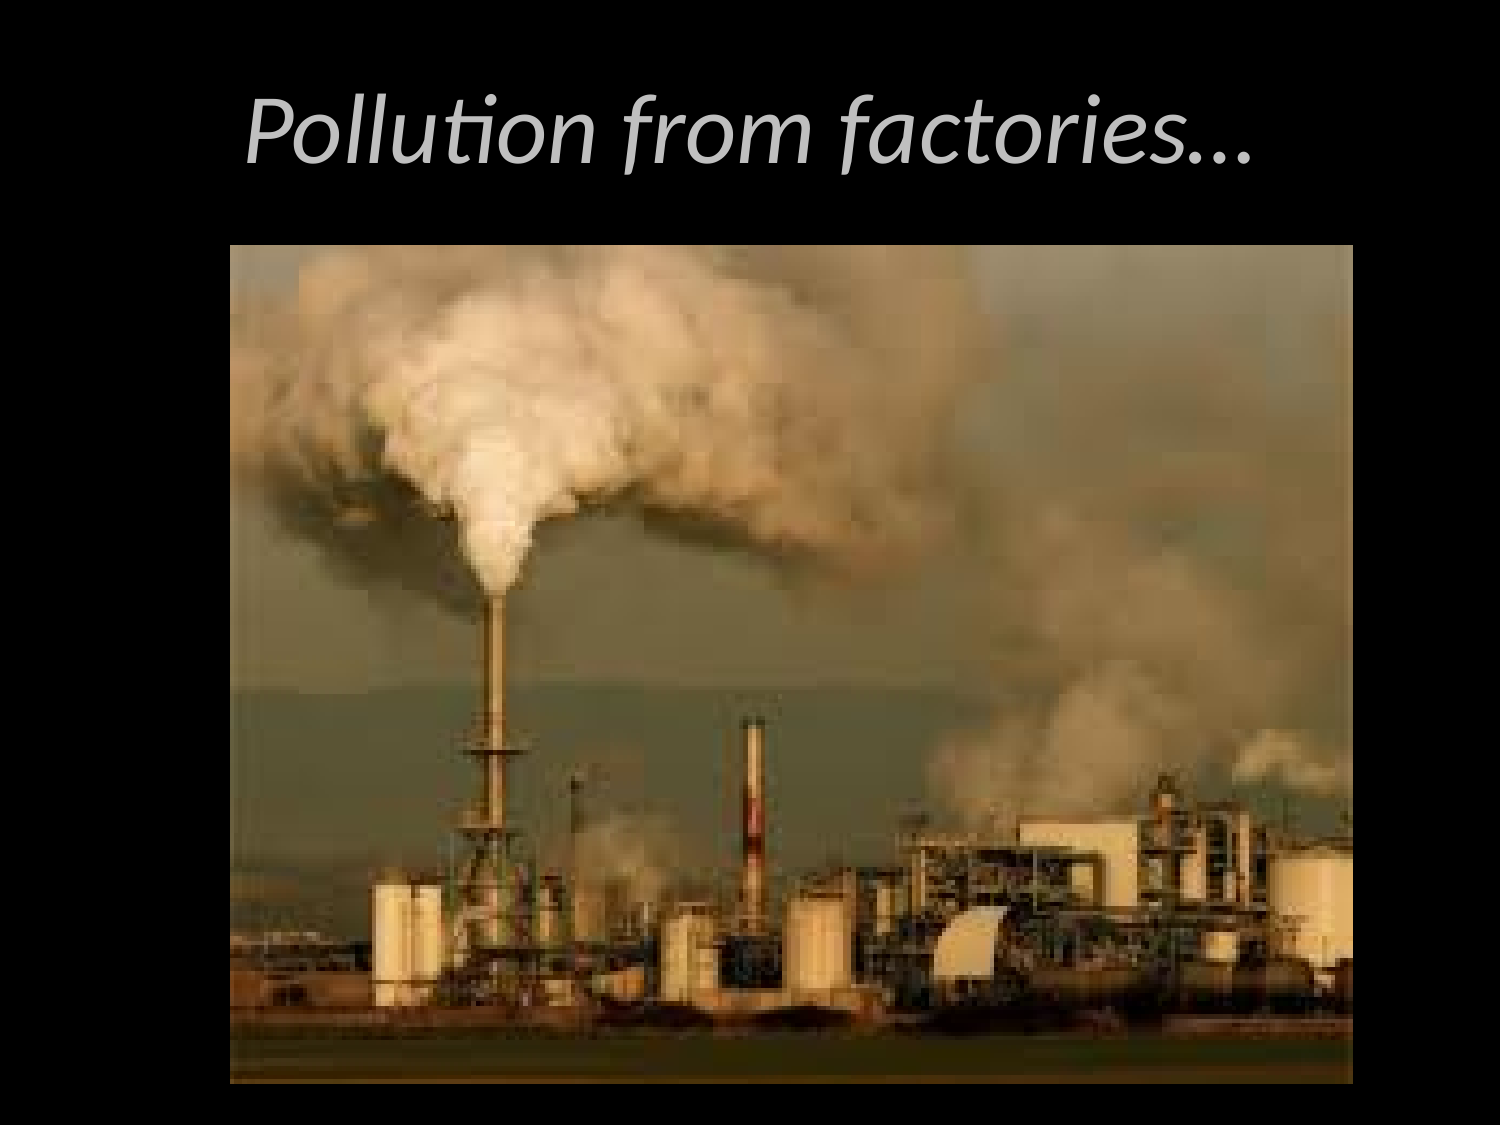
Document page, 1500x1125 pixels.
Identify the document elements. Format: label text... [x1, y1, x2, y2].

picture [230, 245, 1353, 1084]
title Pollution from factories… [75, 45, 1425, 233]
